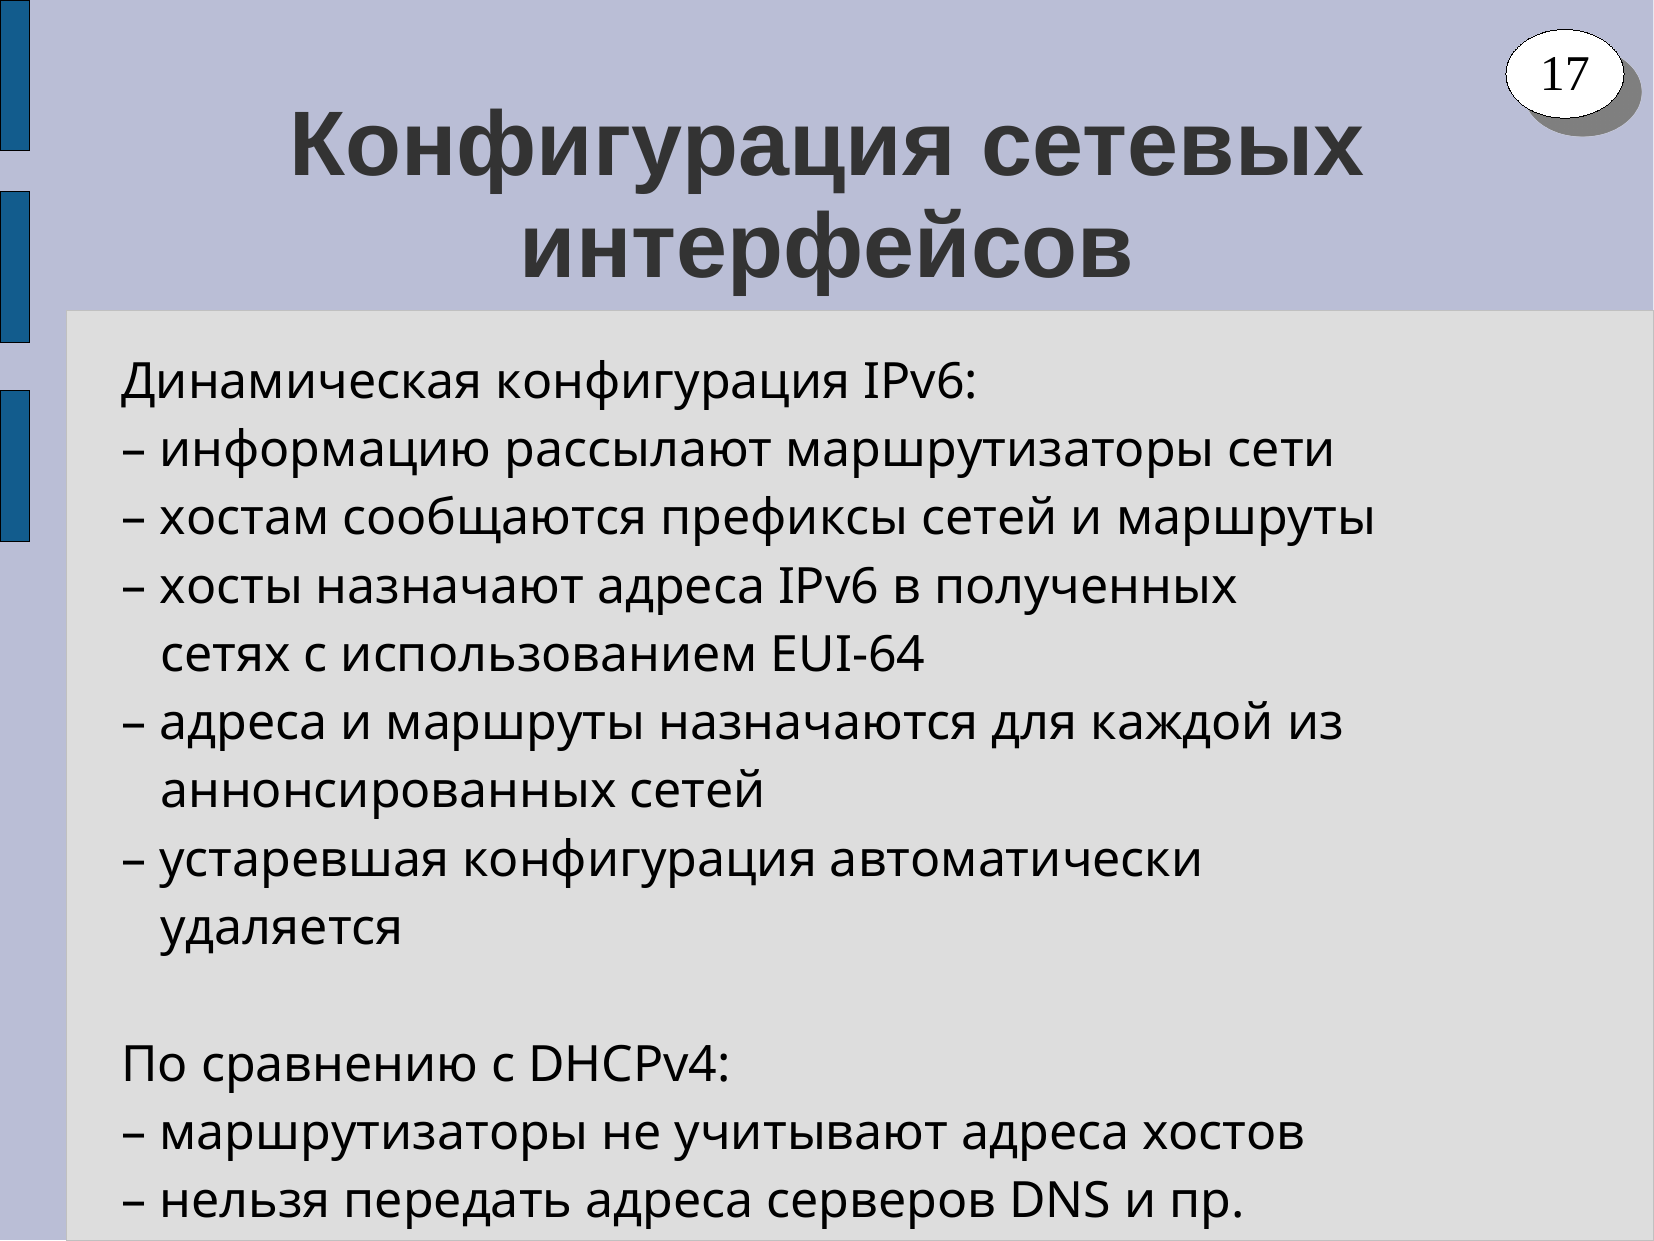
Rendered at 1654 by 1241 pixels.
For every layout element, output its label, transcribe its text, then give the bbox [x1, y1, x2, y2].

text_box 17 [1505, 29, 1625, 119]
text_box Динамическая конфигурация IPv6: – информацию рассылают маршрутизаторы сети – хостам сообщаются префиксы сетей и маршруты – хосты назначают адреса IPv6 в полученных сетях с использованием EUI-64 – адреса и маршруты назначаются для каждой из аннонсированных сетей – устаревшая конфигурация автоматически удаляется По сравнению с DHCPv4: – маршрутизаторы не учитывают адреса хостов – нельзя передать адреса серверов DNS и пр. [121, 344, 1534, 1164]
title Конфигурация сетевых интерфейсов [121, 91, 1534, 299]
